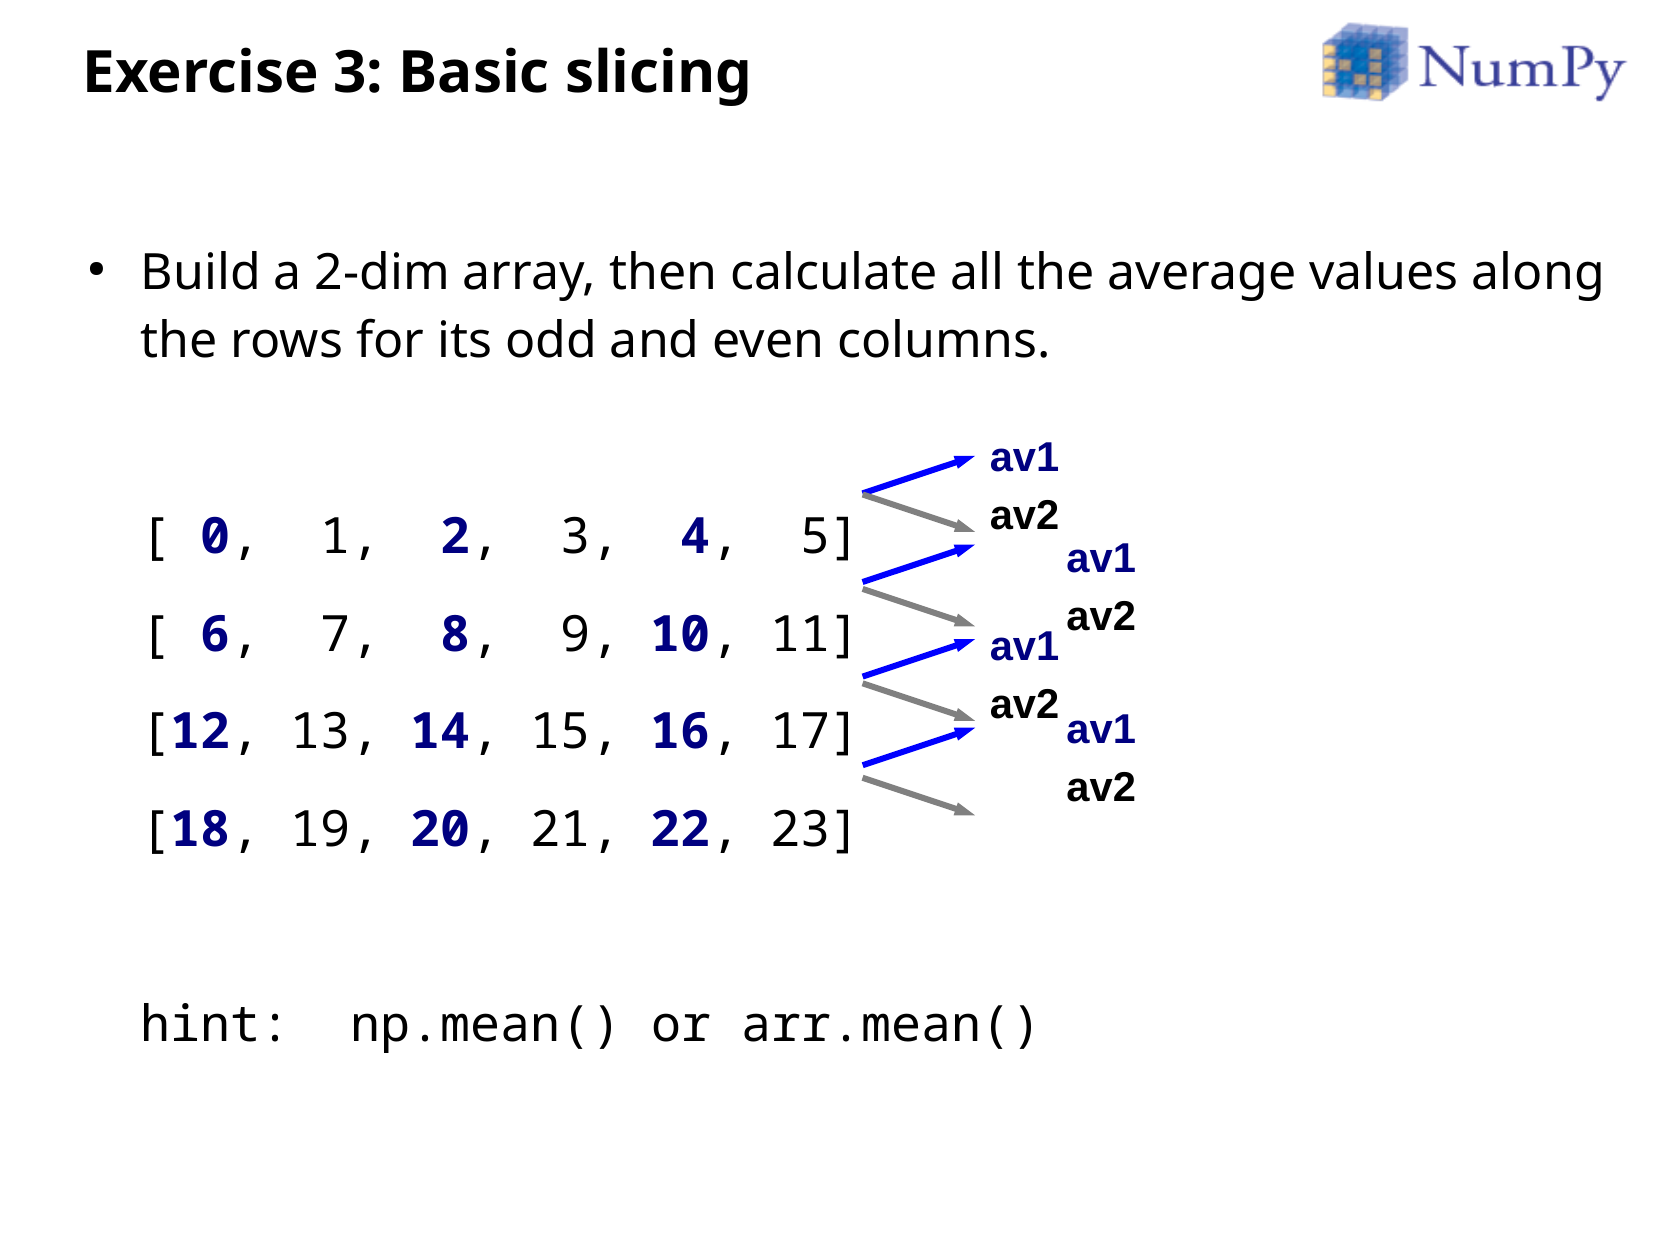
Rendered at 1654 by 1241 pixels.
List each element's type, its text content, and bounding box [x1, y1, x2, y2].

text_box av1 av2 [975, 425, 1126, 547]
title Exercise 3: Basic slicing [82, 15, 1571, 125]
text_box av1 av2 [1051, 697, 1202, 819]
text_box av1 av2 [1051, 526, 1202, 647]
list Build a 2-dim array, then calculate all the average values along the rows for its odd and even columns. [ 0, 1, 2, 3, 4, 5] [ 6, 7, 8, 9, 10, 11] [12, 13, 14, 15, 16, 17] [18, 19, 20, 21, 22, 23] hint: np.mean() or arr.mean() [70, 150, 1613, 1206]
text_box av1 av2 [975, 614, 1126, 736]
picture [1302, 13, 1635, 113]
